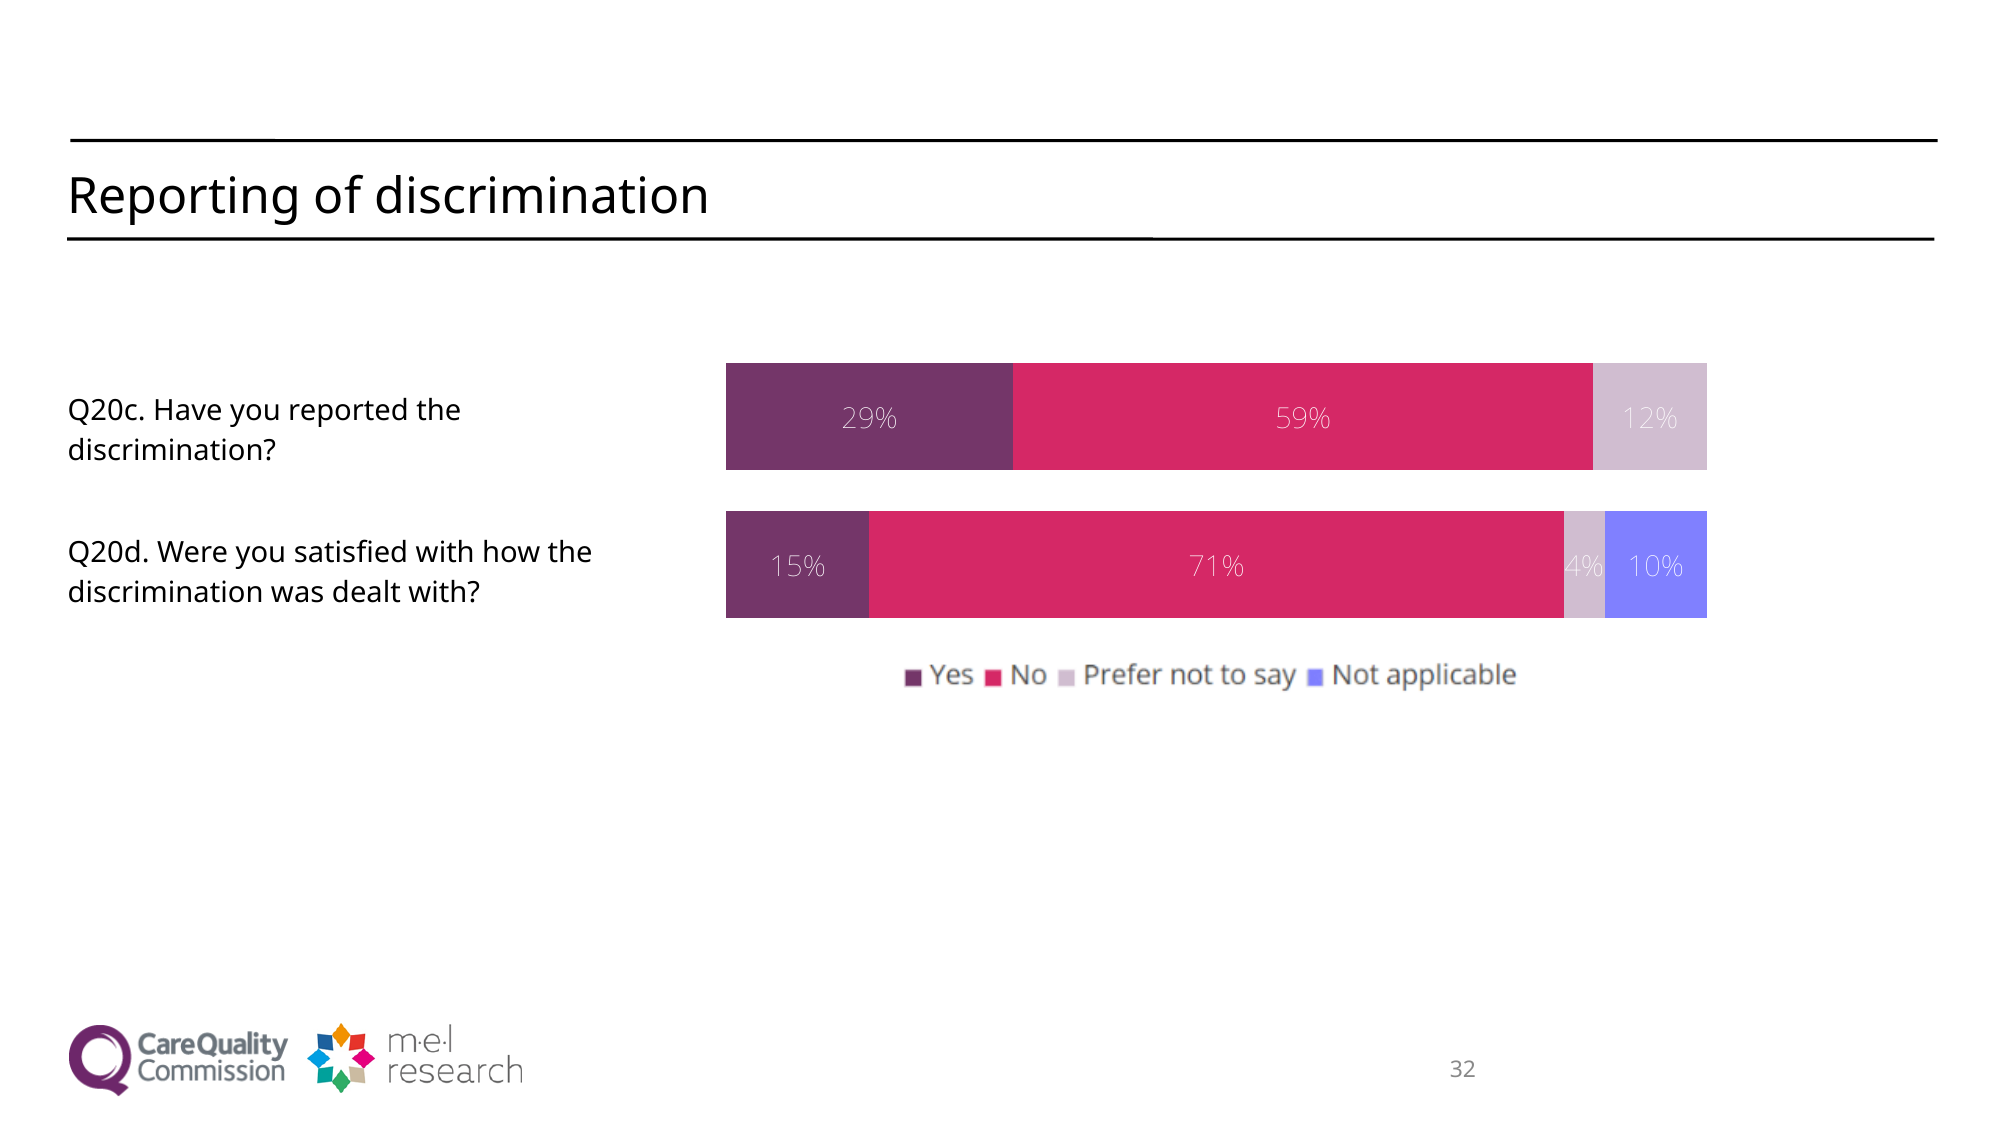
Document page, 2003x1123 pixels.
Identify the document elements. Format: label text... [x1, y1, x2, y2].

text_box Q20d. Were you satisfied with how the discrimination was dealt with? [68, 526, 638, 609]
text_box 32 [1434, 1039, 1902, 1100]
picture [307, 1023, 522, 1093]
picture [67, 1023, 291, 1099]
picture [715, 320, 1711, 704]
title Reporting of discrimination [67, 143, 1935, 232]
text_box Q20c. Have you reported the discrimination? [68, 384, 658, 467]
